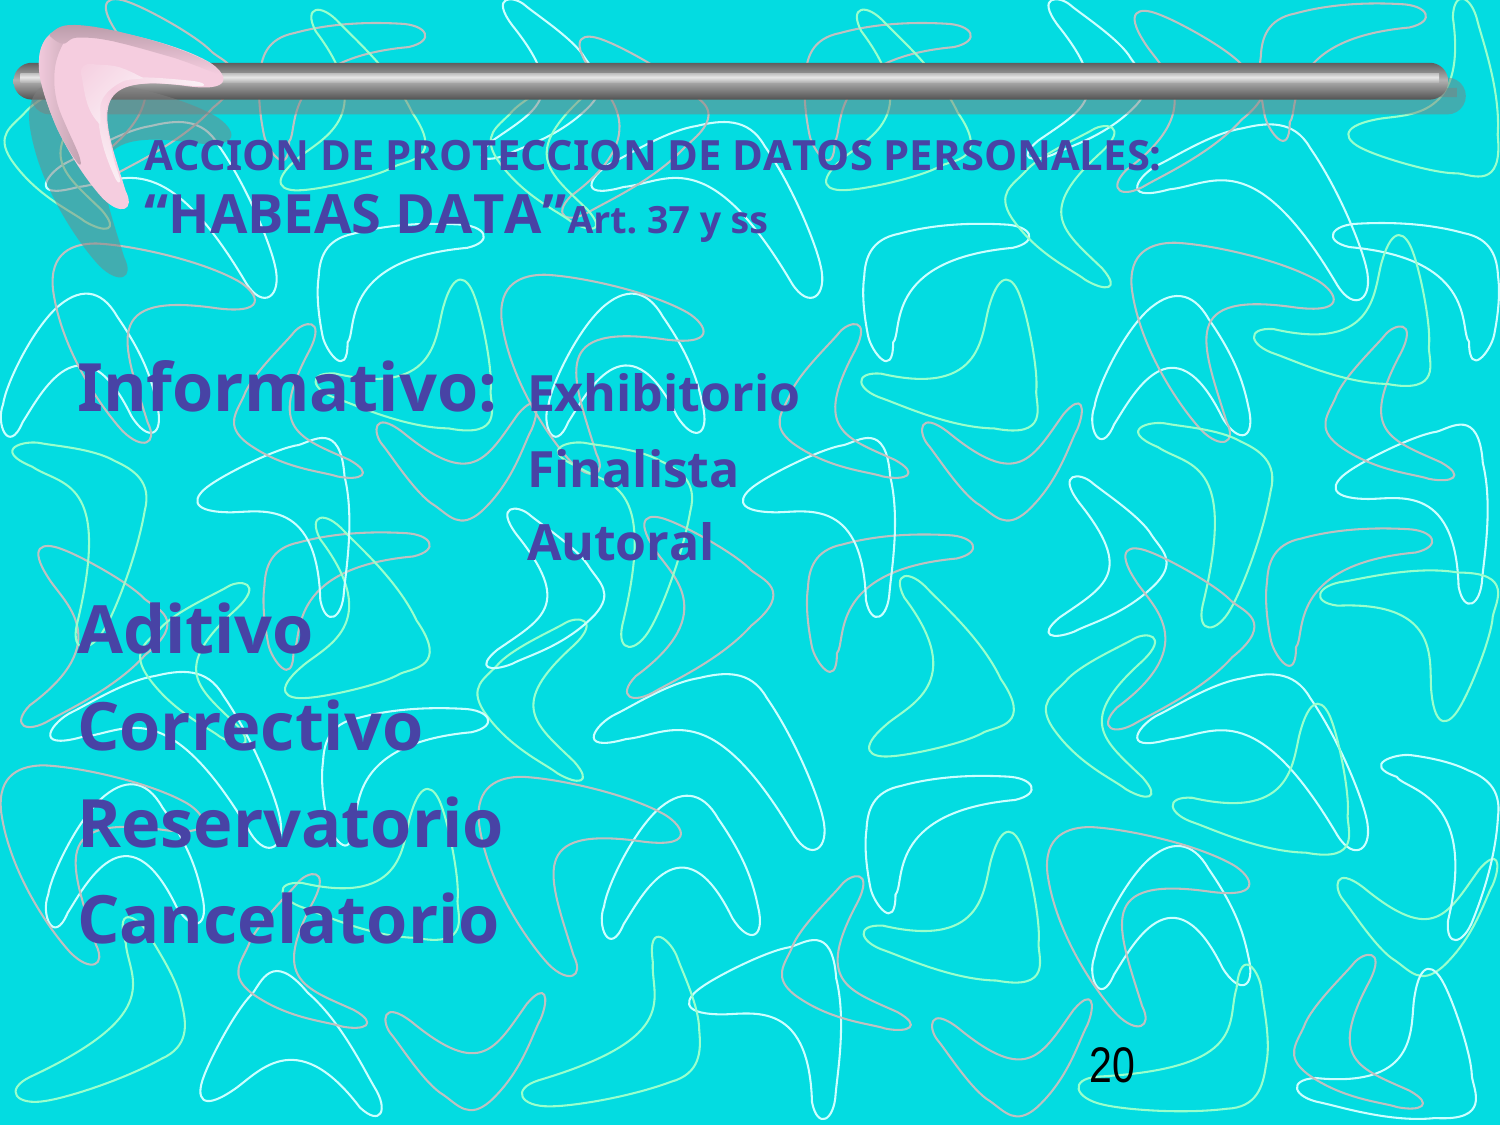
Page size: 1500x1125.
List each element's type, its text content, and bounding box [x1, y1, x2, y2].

title ACCION DE PROTECCION DE DATOS PERSONALES: “HABEAS DATA”Art. 37 y ss [129, 92, 1380, 281]
list Informativo: Exhibitorio Finalista Autoral Aditivo Correctivo Reservatorio Cancelatorio [62, 337, 1338, 1013]
